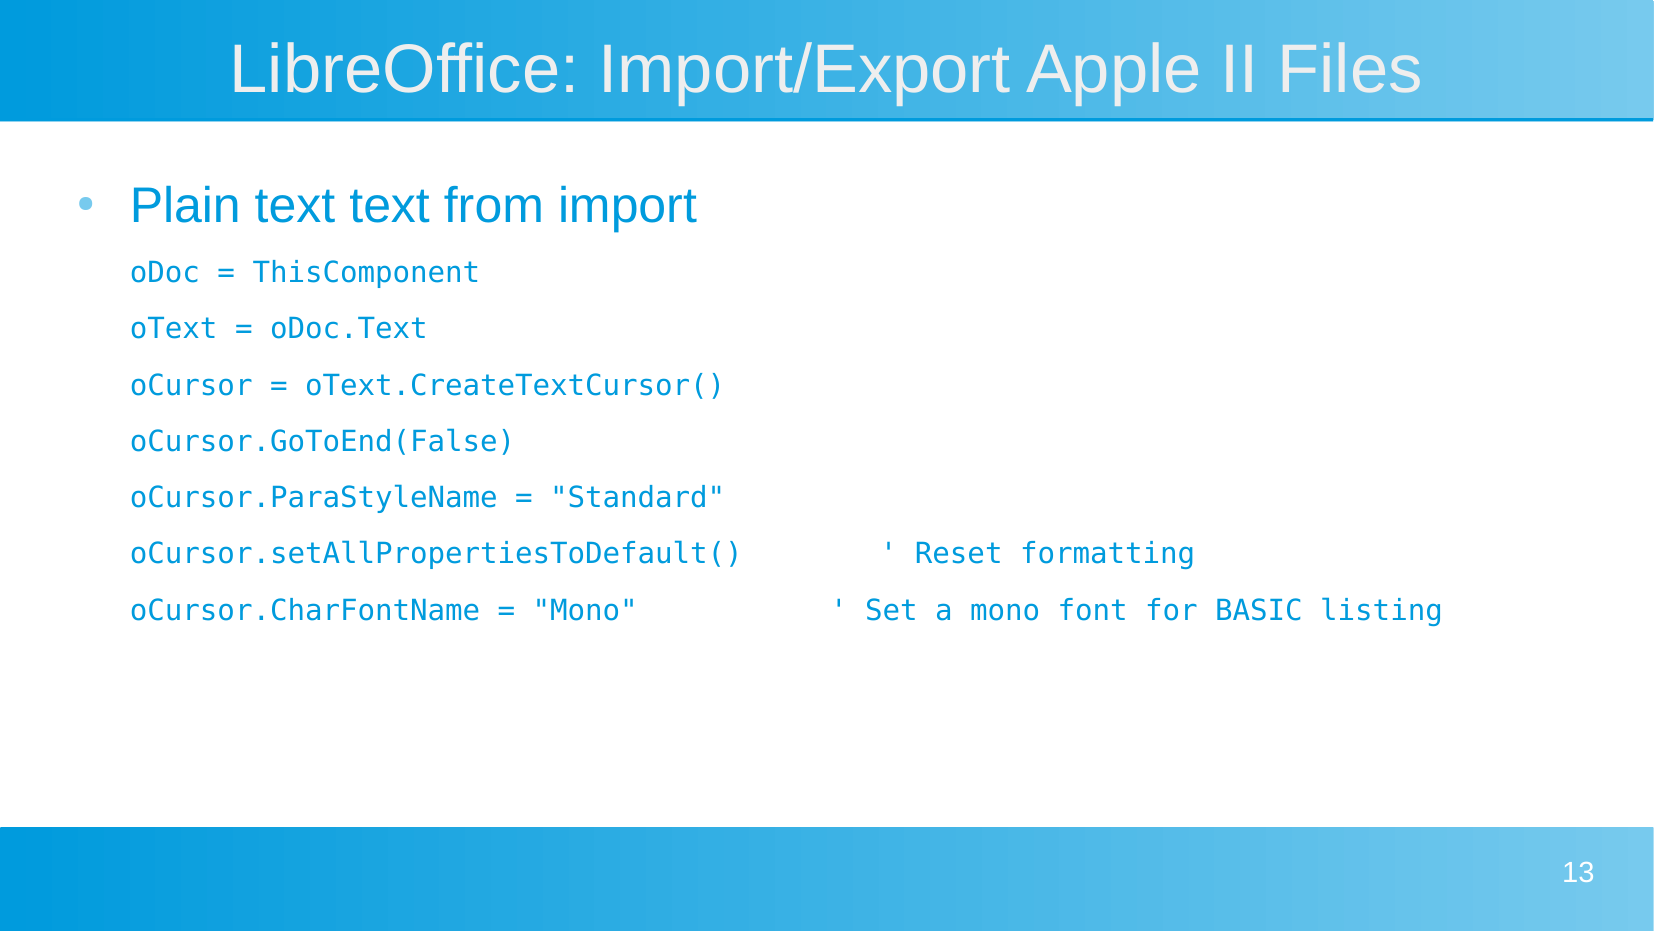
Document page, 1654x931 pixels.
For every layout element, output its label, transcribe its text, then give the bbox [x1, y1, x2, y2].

list Plain text text from import oDoc = ThisComponent oText = oDoc.Text oCursor = oText.CreateTextCursor() oCursor.GoToEnd(False) oCursor.ParaStyleName = "Standard" oCursor.setAllPropertiesToDefault() ' Reset formatting oCursor.CharFontName = "Mono" ' Set a mono font for BASIC listing [59, 177, 1595, 768]
title LibreOffice: Import/Export Apple II Files [59, 29, 1595, 108]
